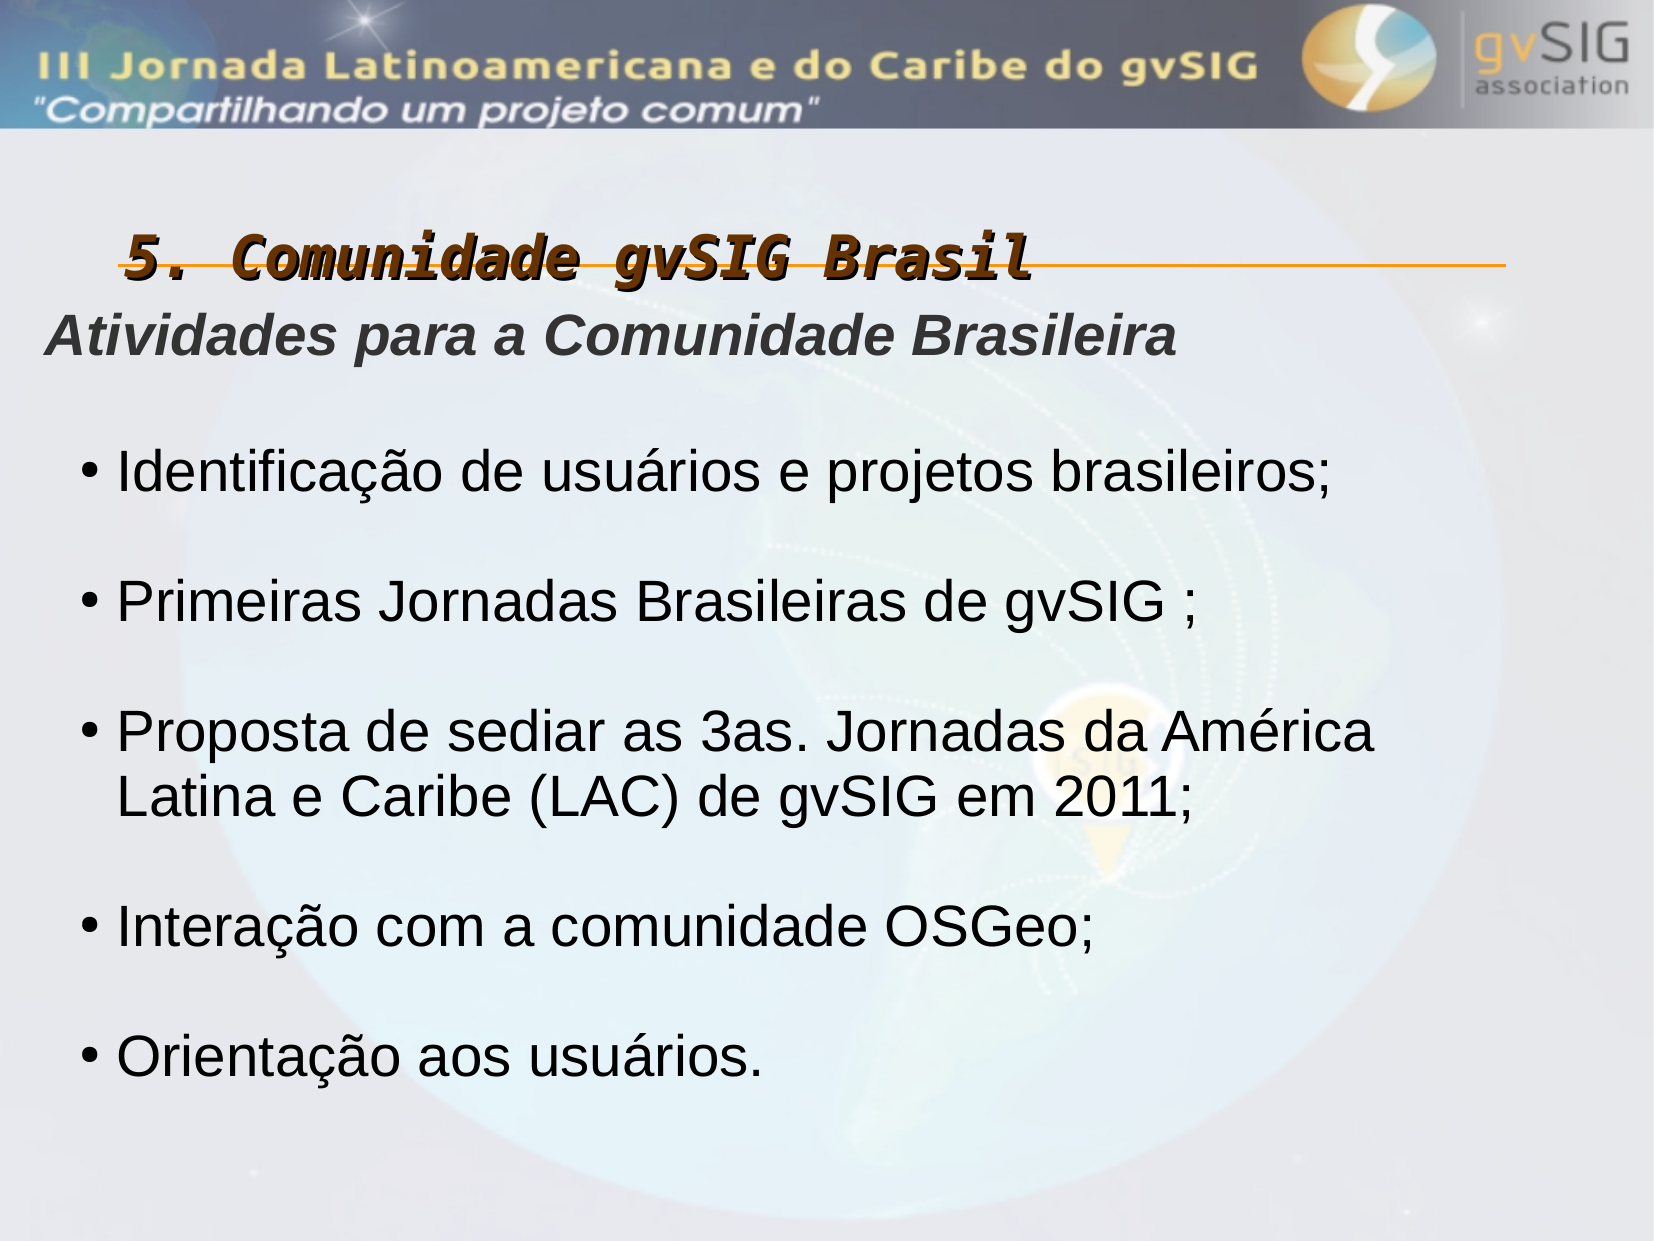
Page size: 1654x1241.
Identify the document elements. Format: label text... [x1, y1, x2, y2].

text_box 5. Comunidade gvSIG Brasil [109, 182, 1536, 266]
text_box Atividades para a Comunidade Brasileira [29, 295, 1595, 377]
text_box Identificação de usuários e projetos brasileiros; Primeiras Jornadas Brasileiras de gvSIG ; Proposta de sediar as 3as. Jornadas da América Latina e Caribe (LAC) de gvSIG em 2011; Interação com a comunidade OSGeo; Orientação aos usuários. [64, 431, 1565, 1158]
picture [0, 0, 1654, 1241]
